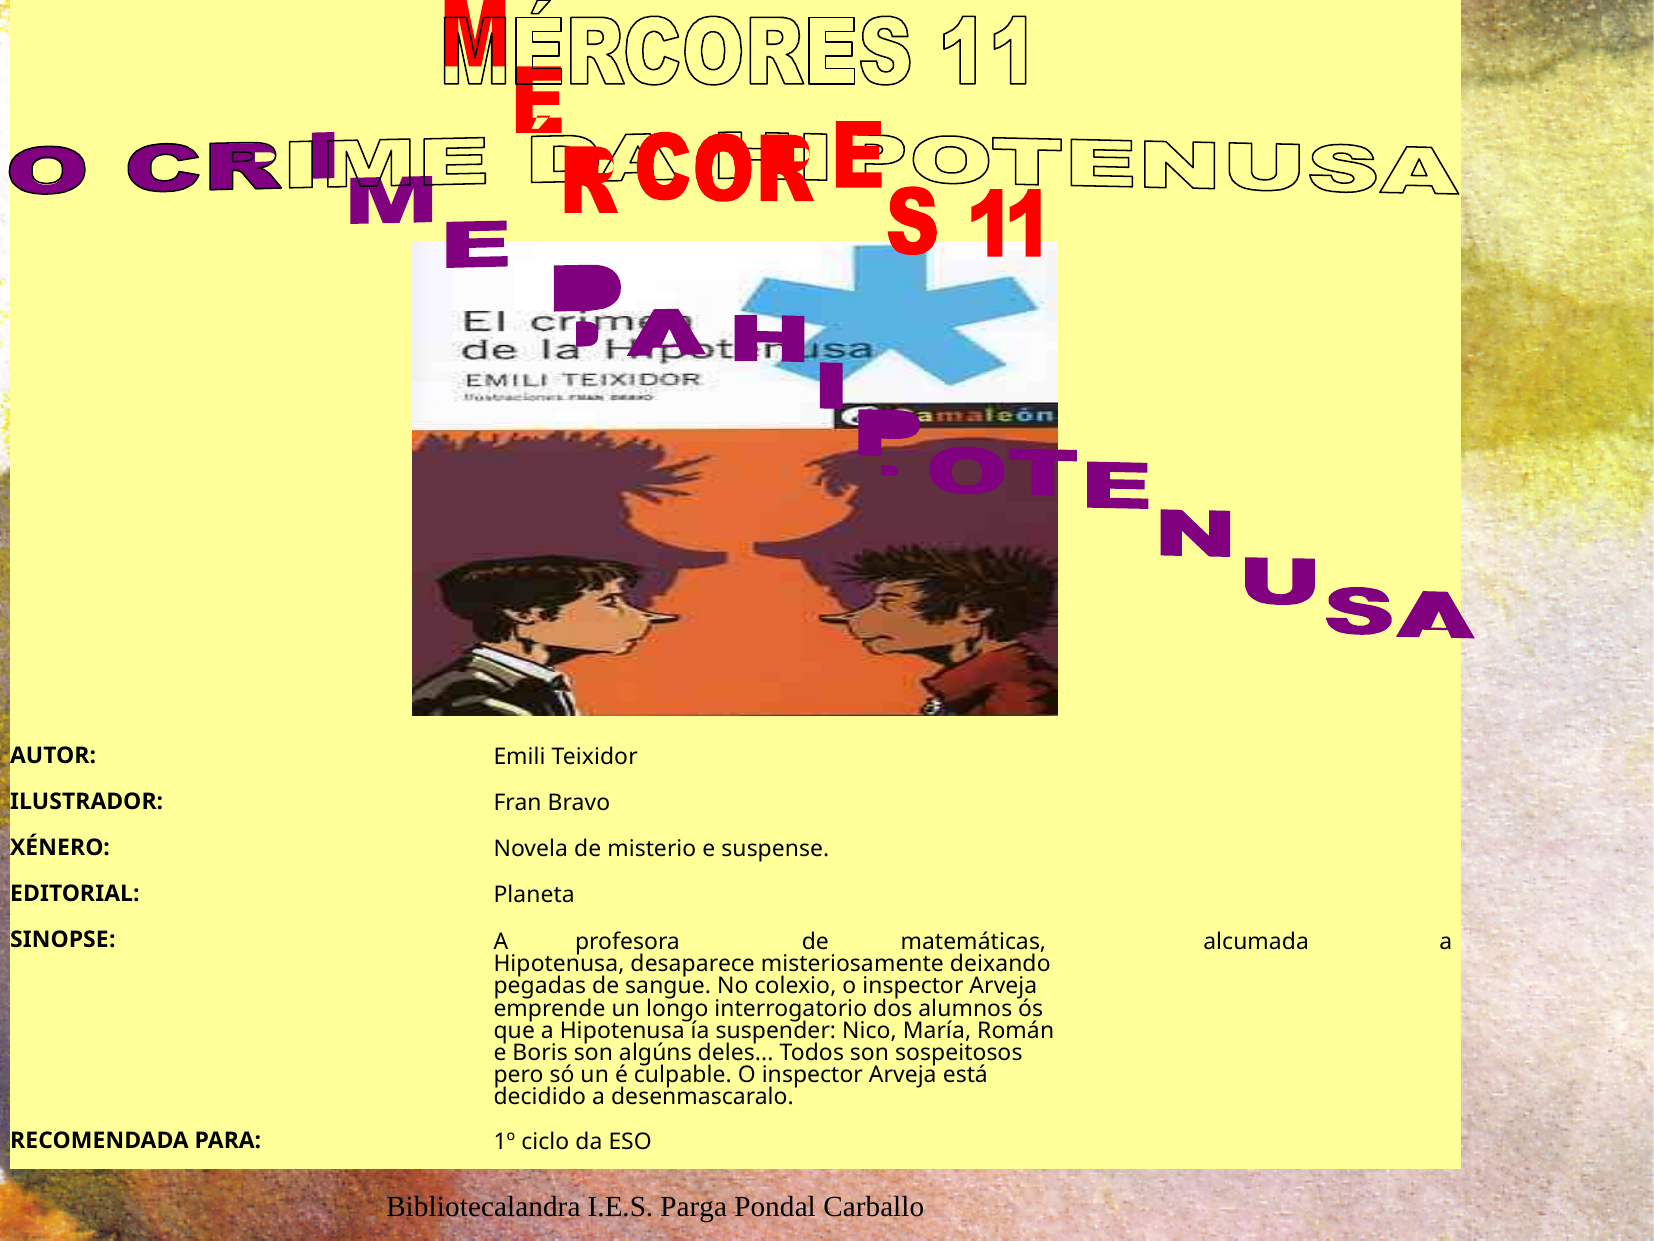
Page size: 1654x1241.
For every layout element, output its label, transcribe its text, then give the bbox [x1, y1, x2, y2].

text_box Emili Teixidor [493, 740, 751, 772]
text_box A [493, 924, 541, 947]
text_box EDITORIAL: [10, 877, 248, 905]
text_box profesora [574, 924, 769, 947]
text_box SINOPSE: [10, 923, 199, 951]
text_box Hipotenusa, desaparece misteriosamente deixando [493, 947, 1440, 979]
text_box Planeta [493, 878, 631, 910]
text_box pegadas de sangue. No colexio, o inspector Arveja [493, 969, 1438, 991]
text_box [10, 0, 1475, 1169]
text_box ILUSTRADOR: [10, 785, 288, 812]
text_box pero só un é culpable. O inspector Arveja está [493, 1057, 1439, 1089]
picture [412, 241, 1058, 716]
text_box XÉNERO: [10, 831, 195, 858]
text_box que a Hipotenusa ía suspender: Nico, María, Román [493, 1013, 1457, 1045]
text_box matemáticas, [900, 924, 1148, 947]
text_box Novela de misterio e suspense. [493, 832, 1060, 864]
text_box a [1439, 924, 1462, 956]
text_box decidido a desenmascaralo. [493, 1079, 1001, 1111]
text_box e Boris son algúns deles... Todos son sospeitosos [493, 1035, 1442, 1067]
text_box emprende un longo interrogatorio dos alumnos ós [493, 991, 1443, 1013]
text_box [534, 1, 547, 12]
text_box AUTOR: [10, 739, 164, 766]
text_box [11, 148, 84, 193]
text_box alcumada [1203, 924, 1406, 947]
text_box 1º ciclo da ESO [493, 1125, 780, 1157]
text_box RECOMENDADA PARA: [10, 1124, 463, 1151]
picture [0, 0, 1654, 1241]
text_box de [801, 924, 867, 947]
text_box Fran Bravo [493, 786, 700, 818]
